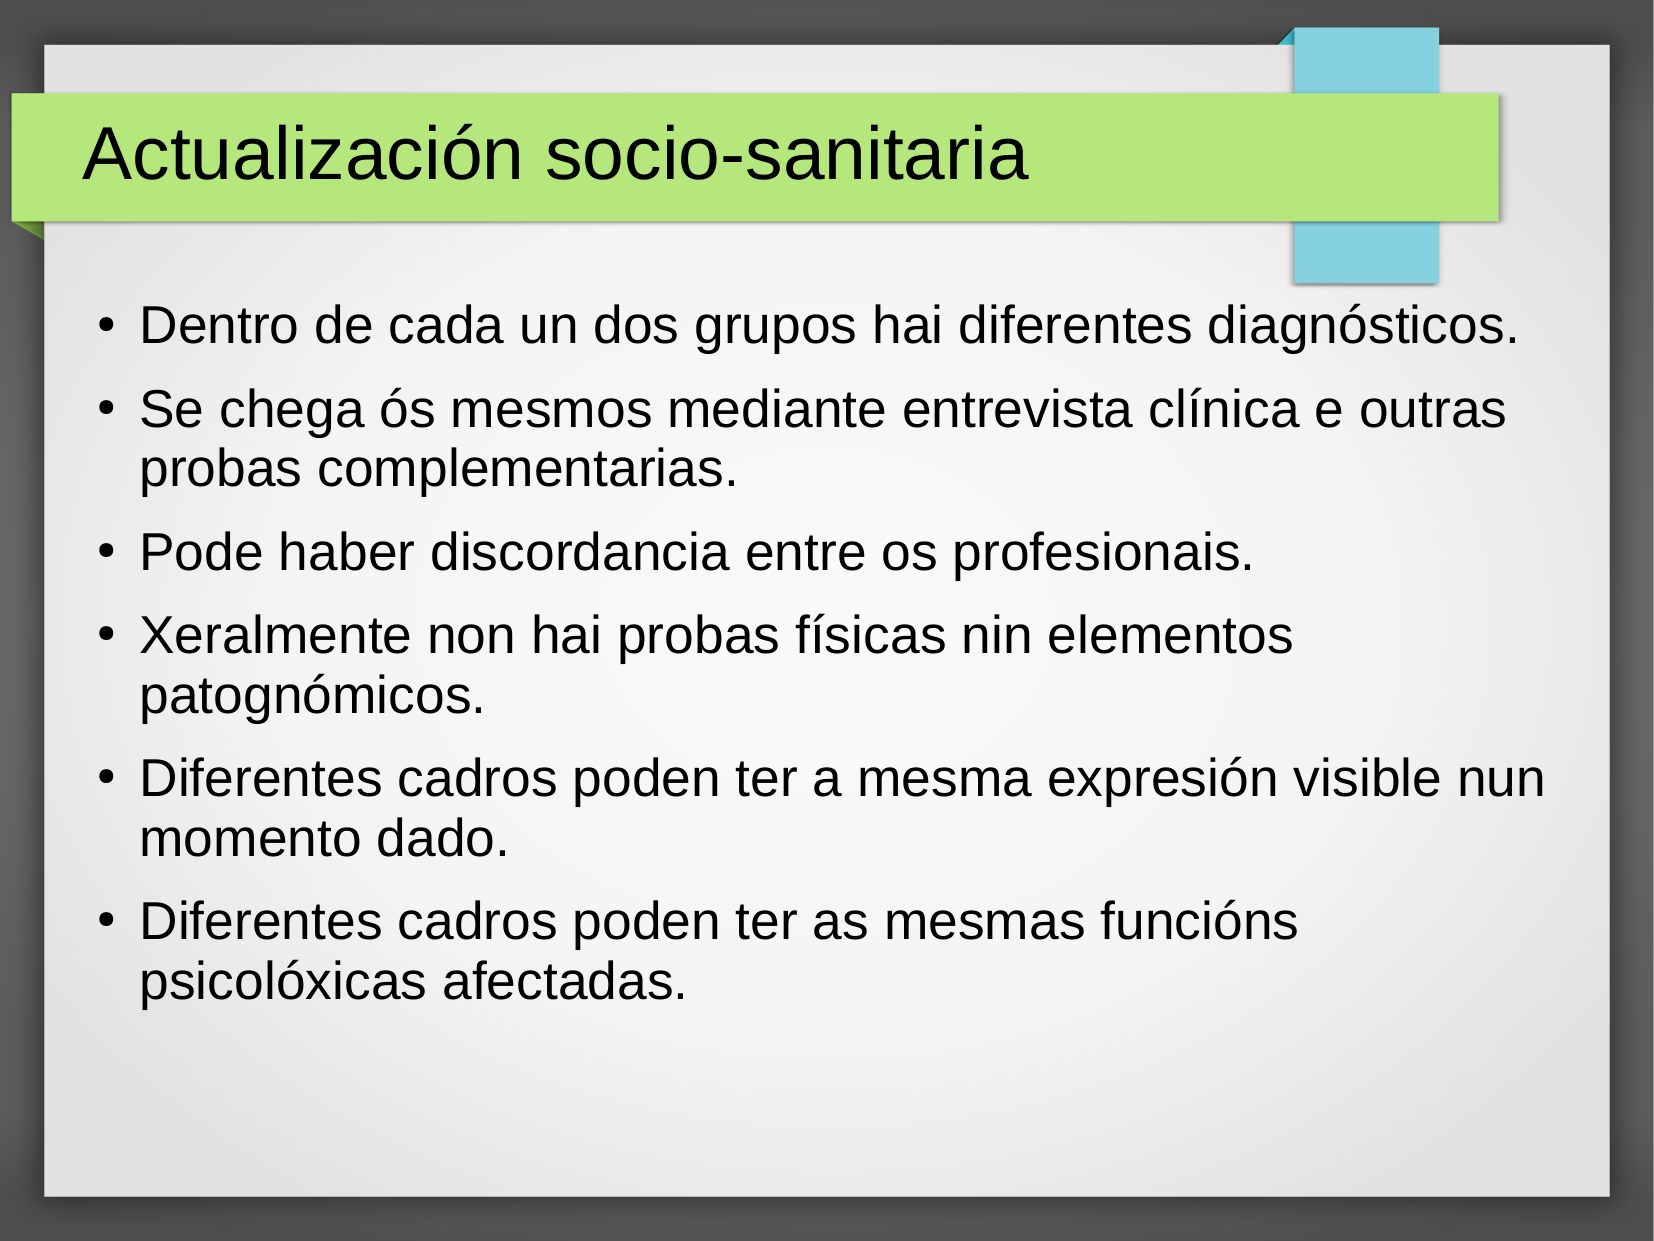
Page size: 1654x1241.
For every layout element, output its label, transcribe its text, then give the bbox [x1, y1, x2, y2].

list Dentro de cada un dos grupos hai diferentes diagnósticos. Se chega ós mesmos mediante entrevista clínica e outras probas complementarias. Pode haber discordancia entre os profesionais. Xeralmente non hai probas físicas nin elementos patognómicos. Diferentes cadros poden ter a mesma expresión visible nun momento dado. Diferentes cadros poden ter as mesmas funcións psicolóxicas afectadas. [82, 295, 1571, 1015]
picture [0, 0, 1654, 1241]
title Actualización socio-sanitaria [82, 94, 1264, 213]
